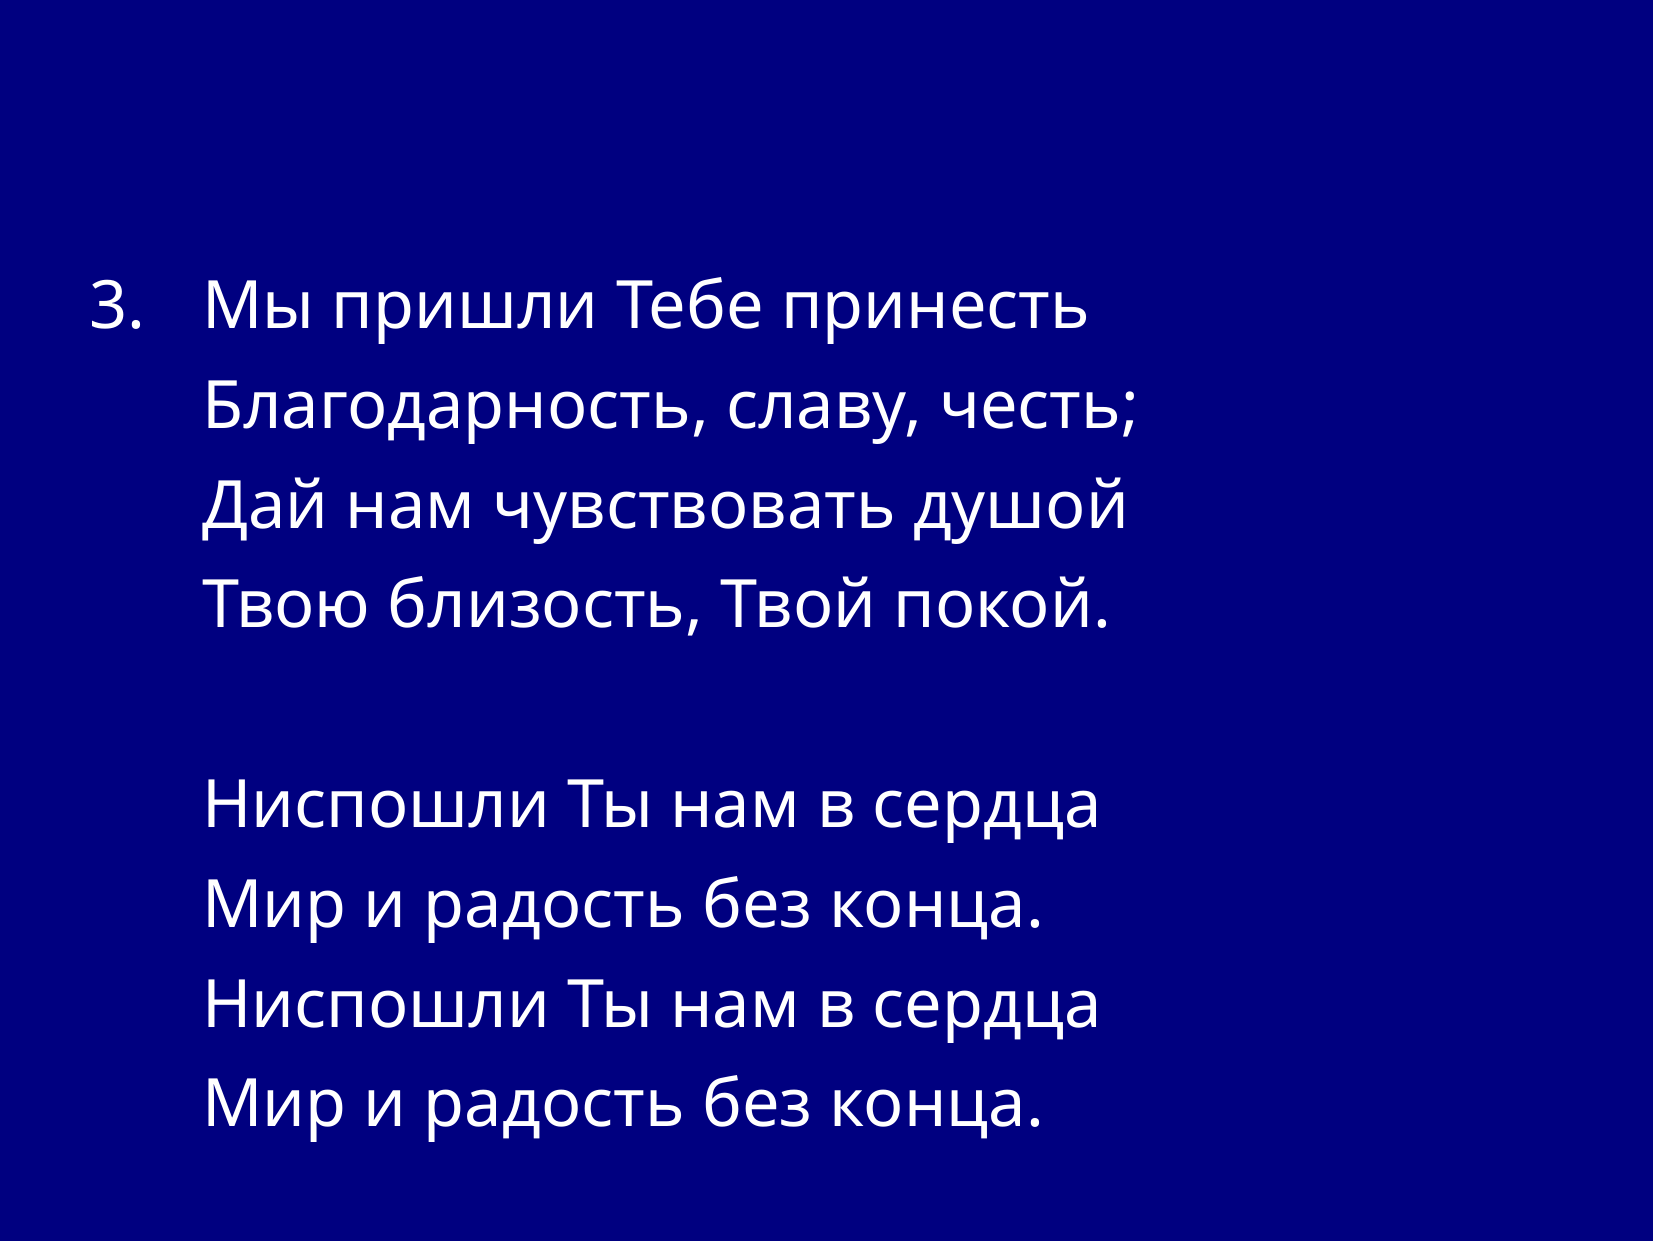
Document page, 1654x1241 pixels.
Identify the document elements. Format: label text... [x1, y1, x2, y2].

text_box 3. Мы пришли Тебе принесть Благодарность, славу, честь; Дай нам чувствовать душой Твою близость, Твой покой. Ниспошли Ты нам в сердца Мир и радость без конца. Ниспошли Ты нам в сердца Мир и радость без конца. [75, 150, 1576, 1163]
